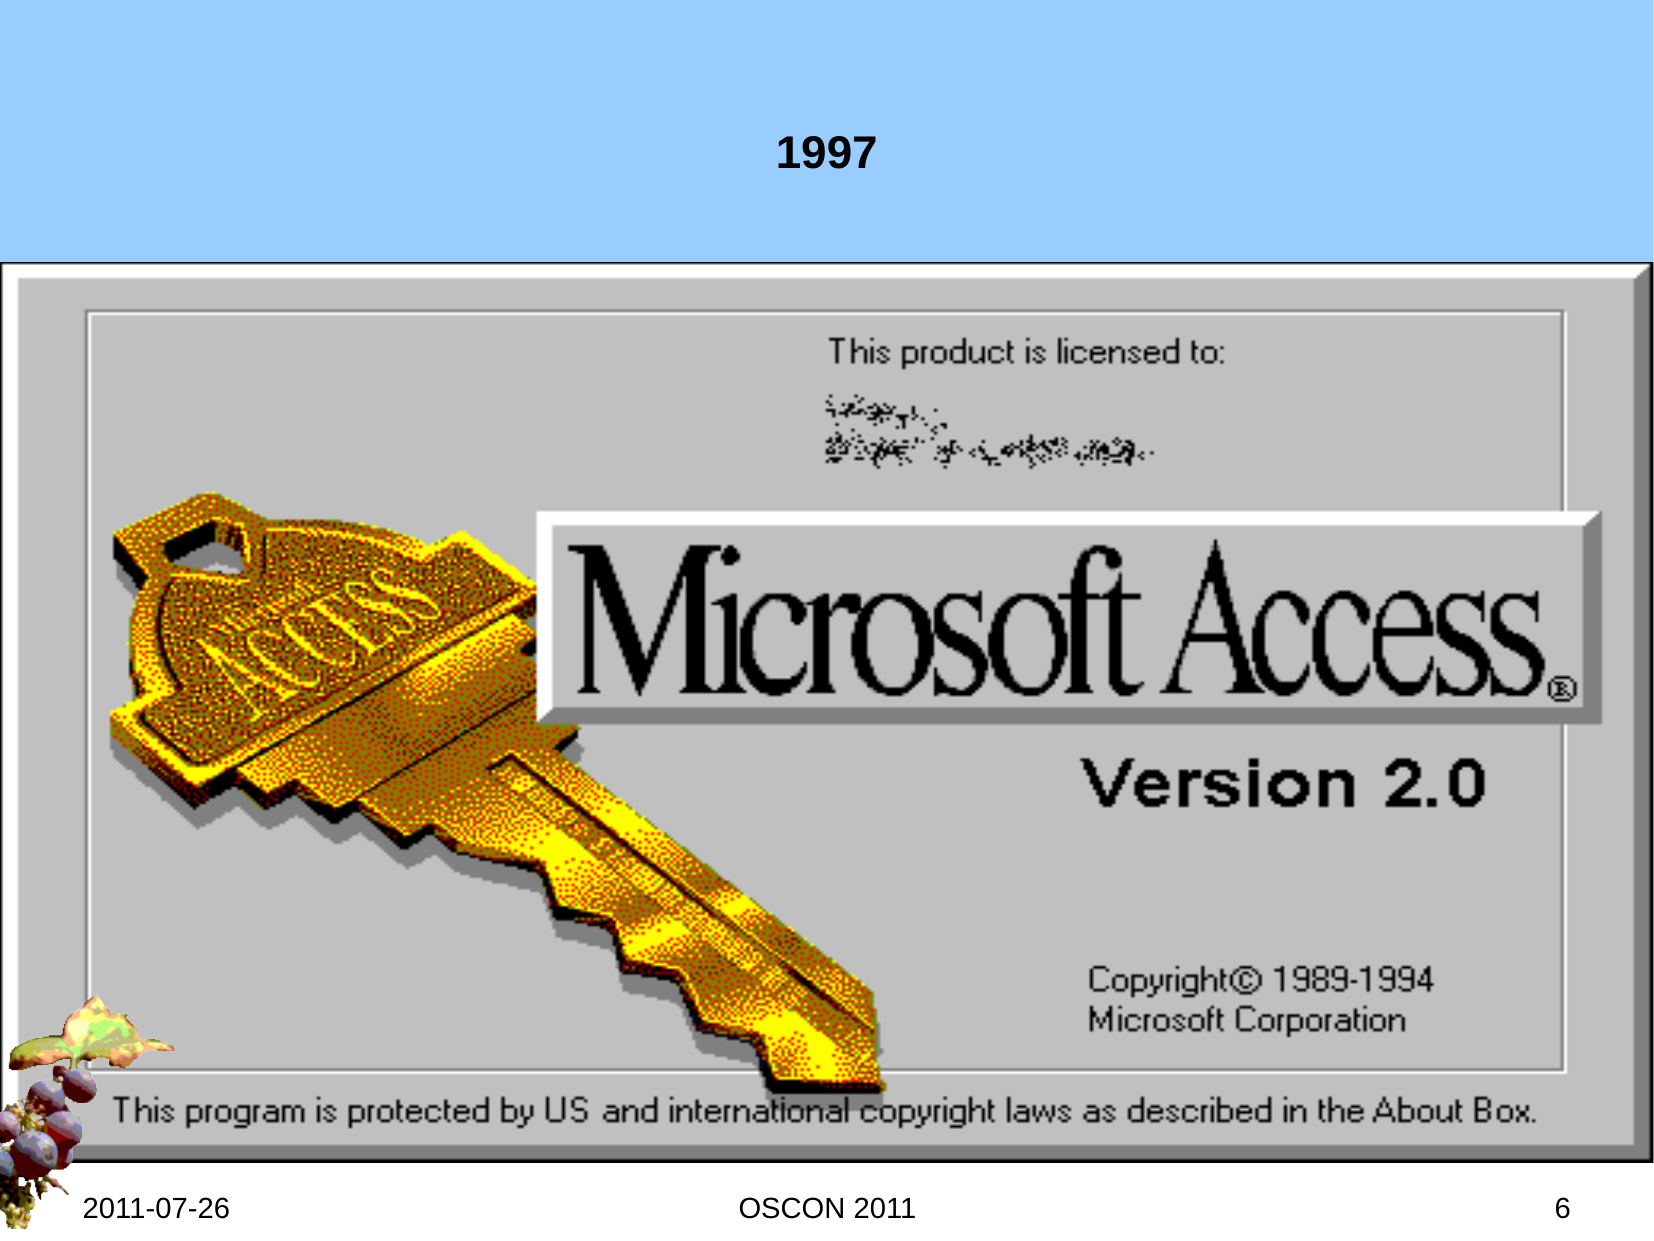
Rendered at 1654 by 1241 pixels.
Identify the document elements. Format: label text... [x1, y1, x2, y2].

title 1997 [82, 49, 1571, 257]
picture [0, 262, 1654, 1229]
